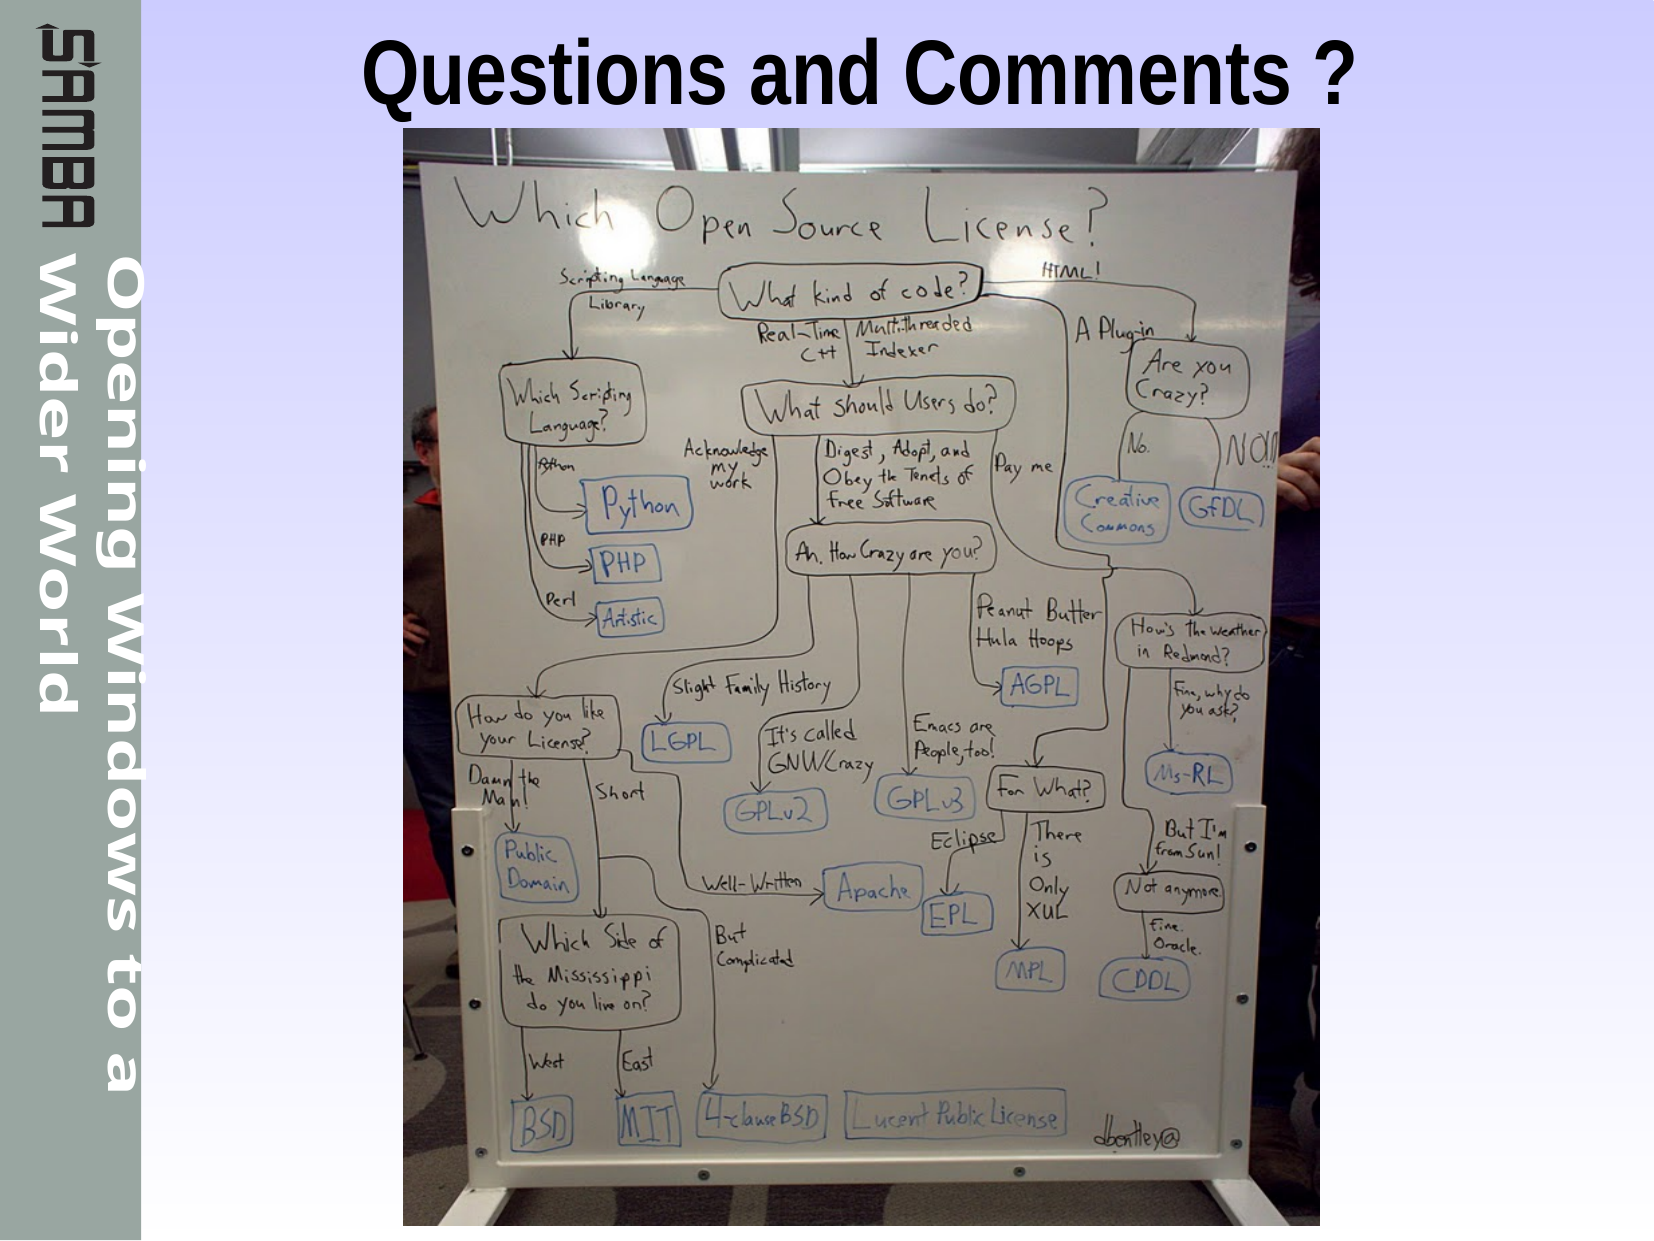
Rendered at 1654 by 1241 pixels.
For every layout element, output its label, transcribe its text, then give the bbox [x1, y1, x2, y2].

title Questions and Comments ? [154, 18, 1567, 125]
picture [403, 128, 1320, 1226]
